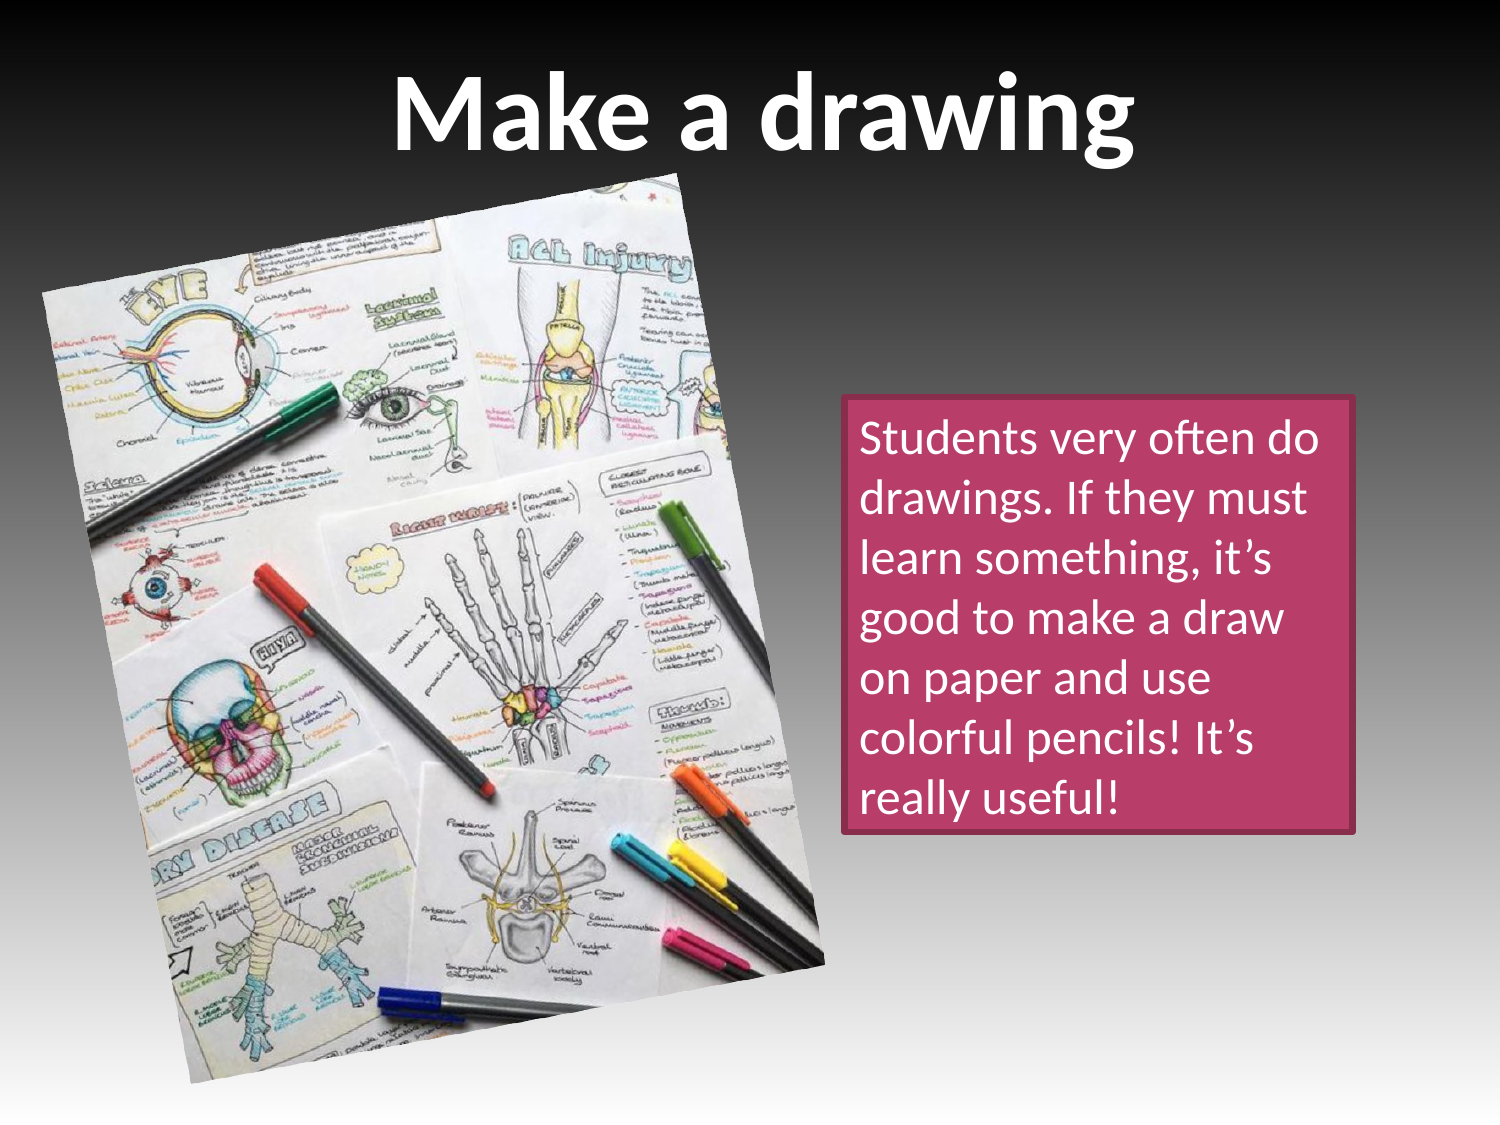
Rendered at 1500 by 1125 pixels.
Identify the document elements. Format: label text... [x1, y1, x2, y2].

picture [41, 181, 825, 1084]
text_box Students very often do drawings. If they must learn something, it’s good to make a draw on paper and use colorful pencils! It’s really useful! [844, 397, 1353, 832]
text_box Make a drawing [375, 30, 1152, 181]
